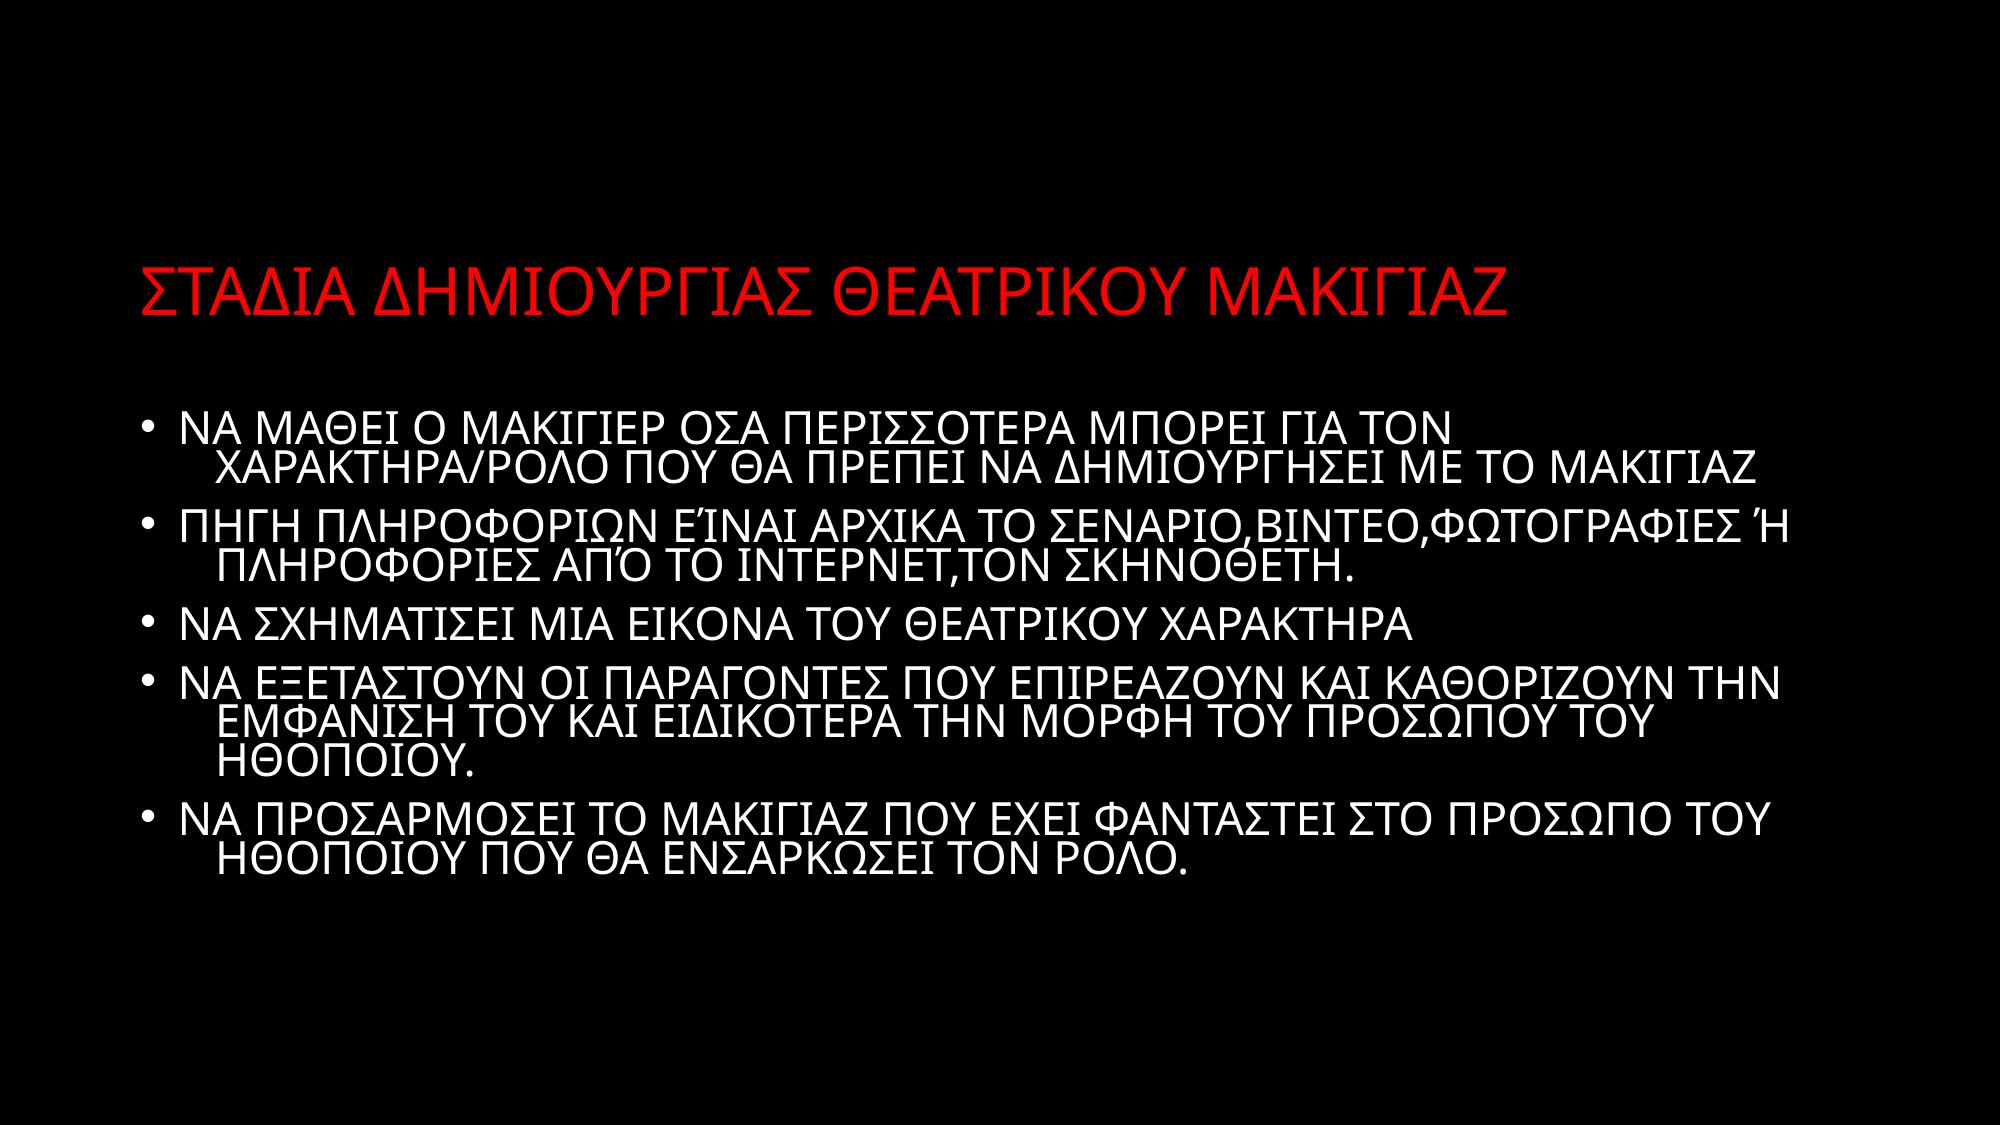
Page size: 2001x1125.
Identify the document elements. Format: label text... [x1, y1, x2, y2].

title ΣΤΑΔΙΑ ΔΗΜΙΟΥΡΓΙΑΣ ΘΕΑΤΡΙΚΟΥ ΜΑΚΙΓΙΑΖ [125, 249, 1561, 348]
list ΝΑ ΜΑΘΕΙ Ο ΜΑΚΙΓΙΕΡ ΟΣΑ ΠΕΡΙΣΣΟΤΕΡΑ ΜΠΟΡΕΙ ΓΙΑ ΤΟΝ ΧΑΡΑΚΤΗΡΑ/ΡΟΛΟ ΠΟΥ ΘΑ ΠΡΕΠΕΙ ΝΑ ΔΗΜΙΟΥΡΓΗΣΕΙ ΜΕ ΤΟ ΜΑΚΙΓΙΑΖ ΠΗΓΗ ΠΛΗΡΟΦΟΡΙΩΝ ΕΊΝΑΙ ΑΡΧΙΚΑ ΤΟ ΣΕΝΑΡΙΟ,ΒΙΝΤΕΟ,ΦΩΤΟΓΡΑΦΙΕΣ Ή ΠΛΗΡΟΦΟΡΙΕΣ ΑΠΌ ΤΟ ΙΝΤΕΡΝΕΤ,ΤΟΝ ΣΚΗΝΟΘΕΤΗ. ΝΑ ΣΧΗΜΑΤΙΣΕΙ ΜΙΑ ΕΙΚΟΝΑ ΤΟΥ ΘΕΑΤΡΙΚΟΥ ΧΑΡΑΚΤΗΡΑ ΝΑ ΕΞΕΤΑΣΤΟΥΝ ΟΙ ΠΑΡΑΓΟΝΤΕΣ ΠΟΥ ΕΠΙΡΕΑΖΟΥΝ ΚΑΙ ΚΑΘΟΡΙΖΟΥΝ ΤΗΝ ΕΜΦΑΝΙΣΗ ΤΟΥ ΚΑΙ ΕΙΔΙΚΟΤΕΡΑ ΤΗΝ ΜΟΡΦΗ ΤΟΥ ΠΡΟΣΩΠΟΥ ΤΟΥ ΗΘΟΠΟΙΟΥ. ΝΑ ΠΡΟΣΑΡΜΟΣΕΙ ΤΟ ΜΑΚΙΓΙΑΖ ΠΟΥ ΕΧΕΙ ΦΑΝΤΑΣΤΕΙ ΣΤΟ ΠΡΟΣΩΠΟ ΤΟΥ ΗΘΟΠΟΙΟΥ ΠΟΥ ΘΑ ΕΝΣΑΡΚΩΣΕΙ ΤΟΝ ΡΟΛΟ. [125, 406, 1876, 1001]
